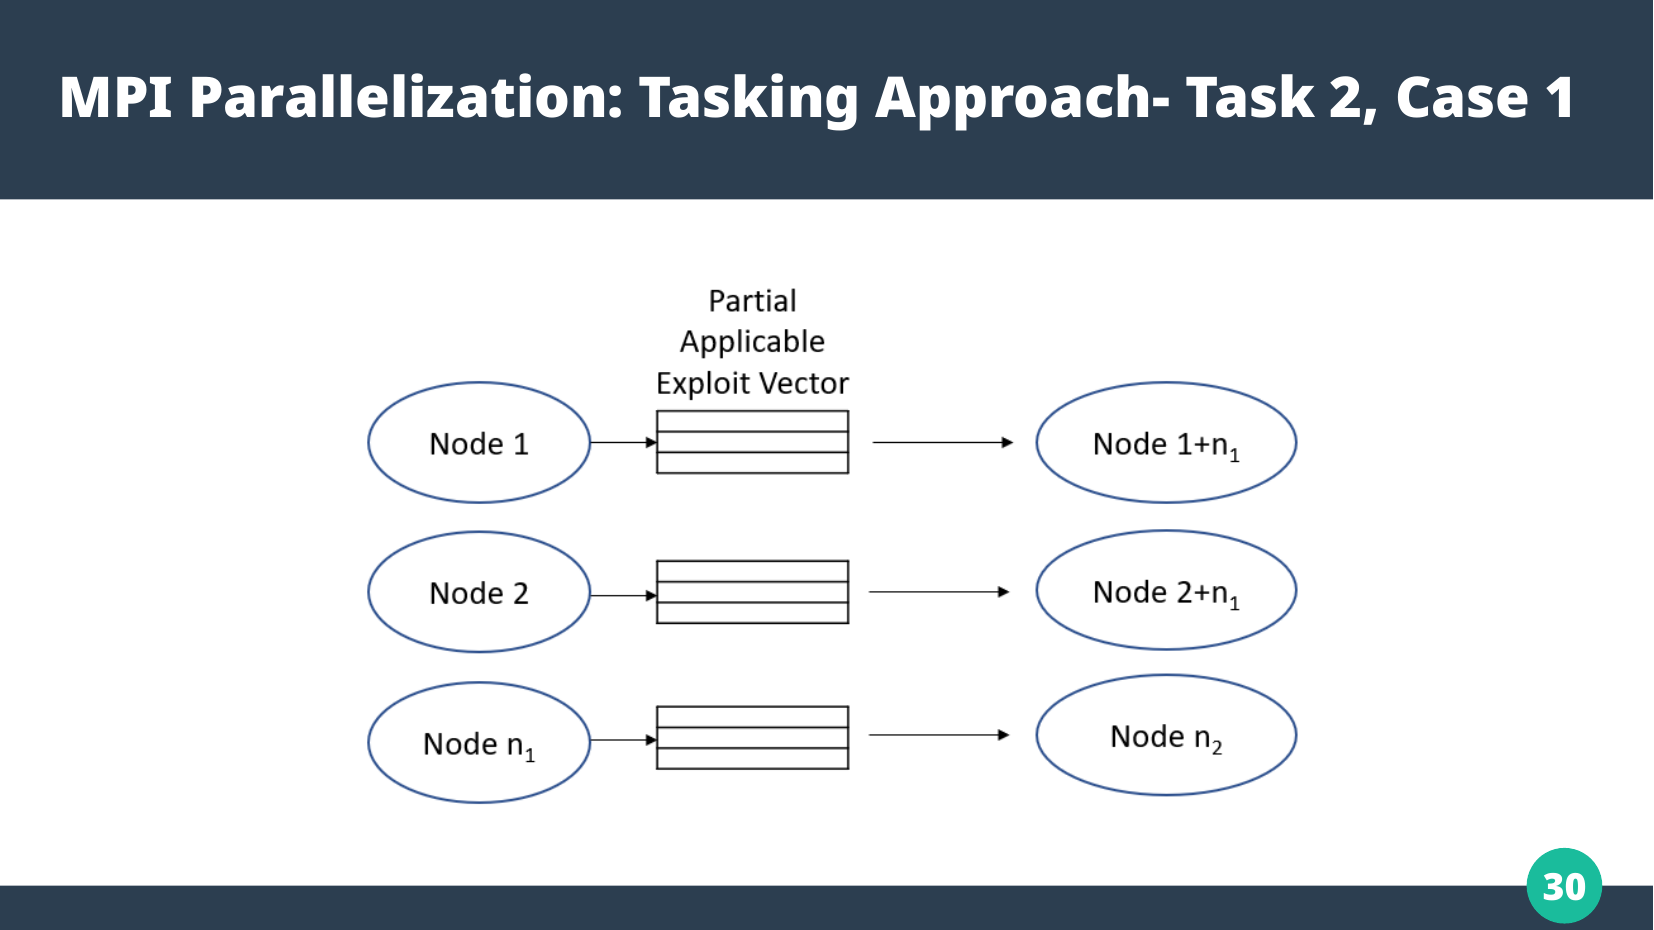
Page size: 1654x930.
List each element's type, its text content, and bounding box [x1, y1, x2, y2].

picture [337, 247, 1323, 818]
title MPI Parallelization: Tasking Approach- Task 2, Case 1 [58, 36, 1594, 155]
